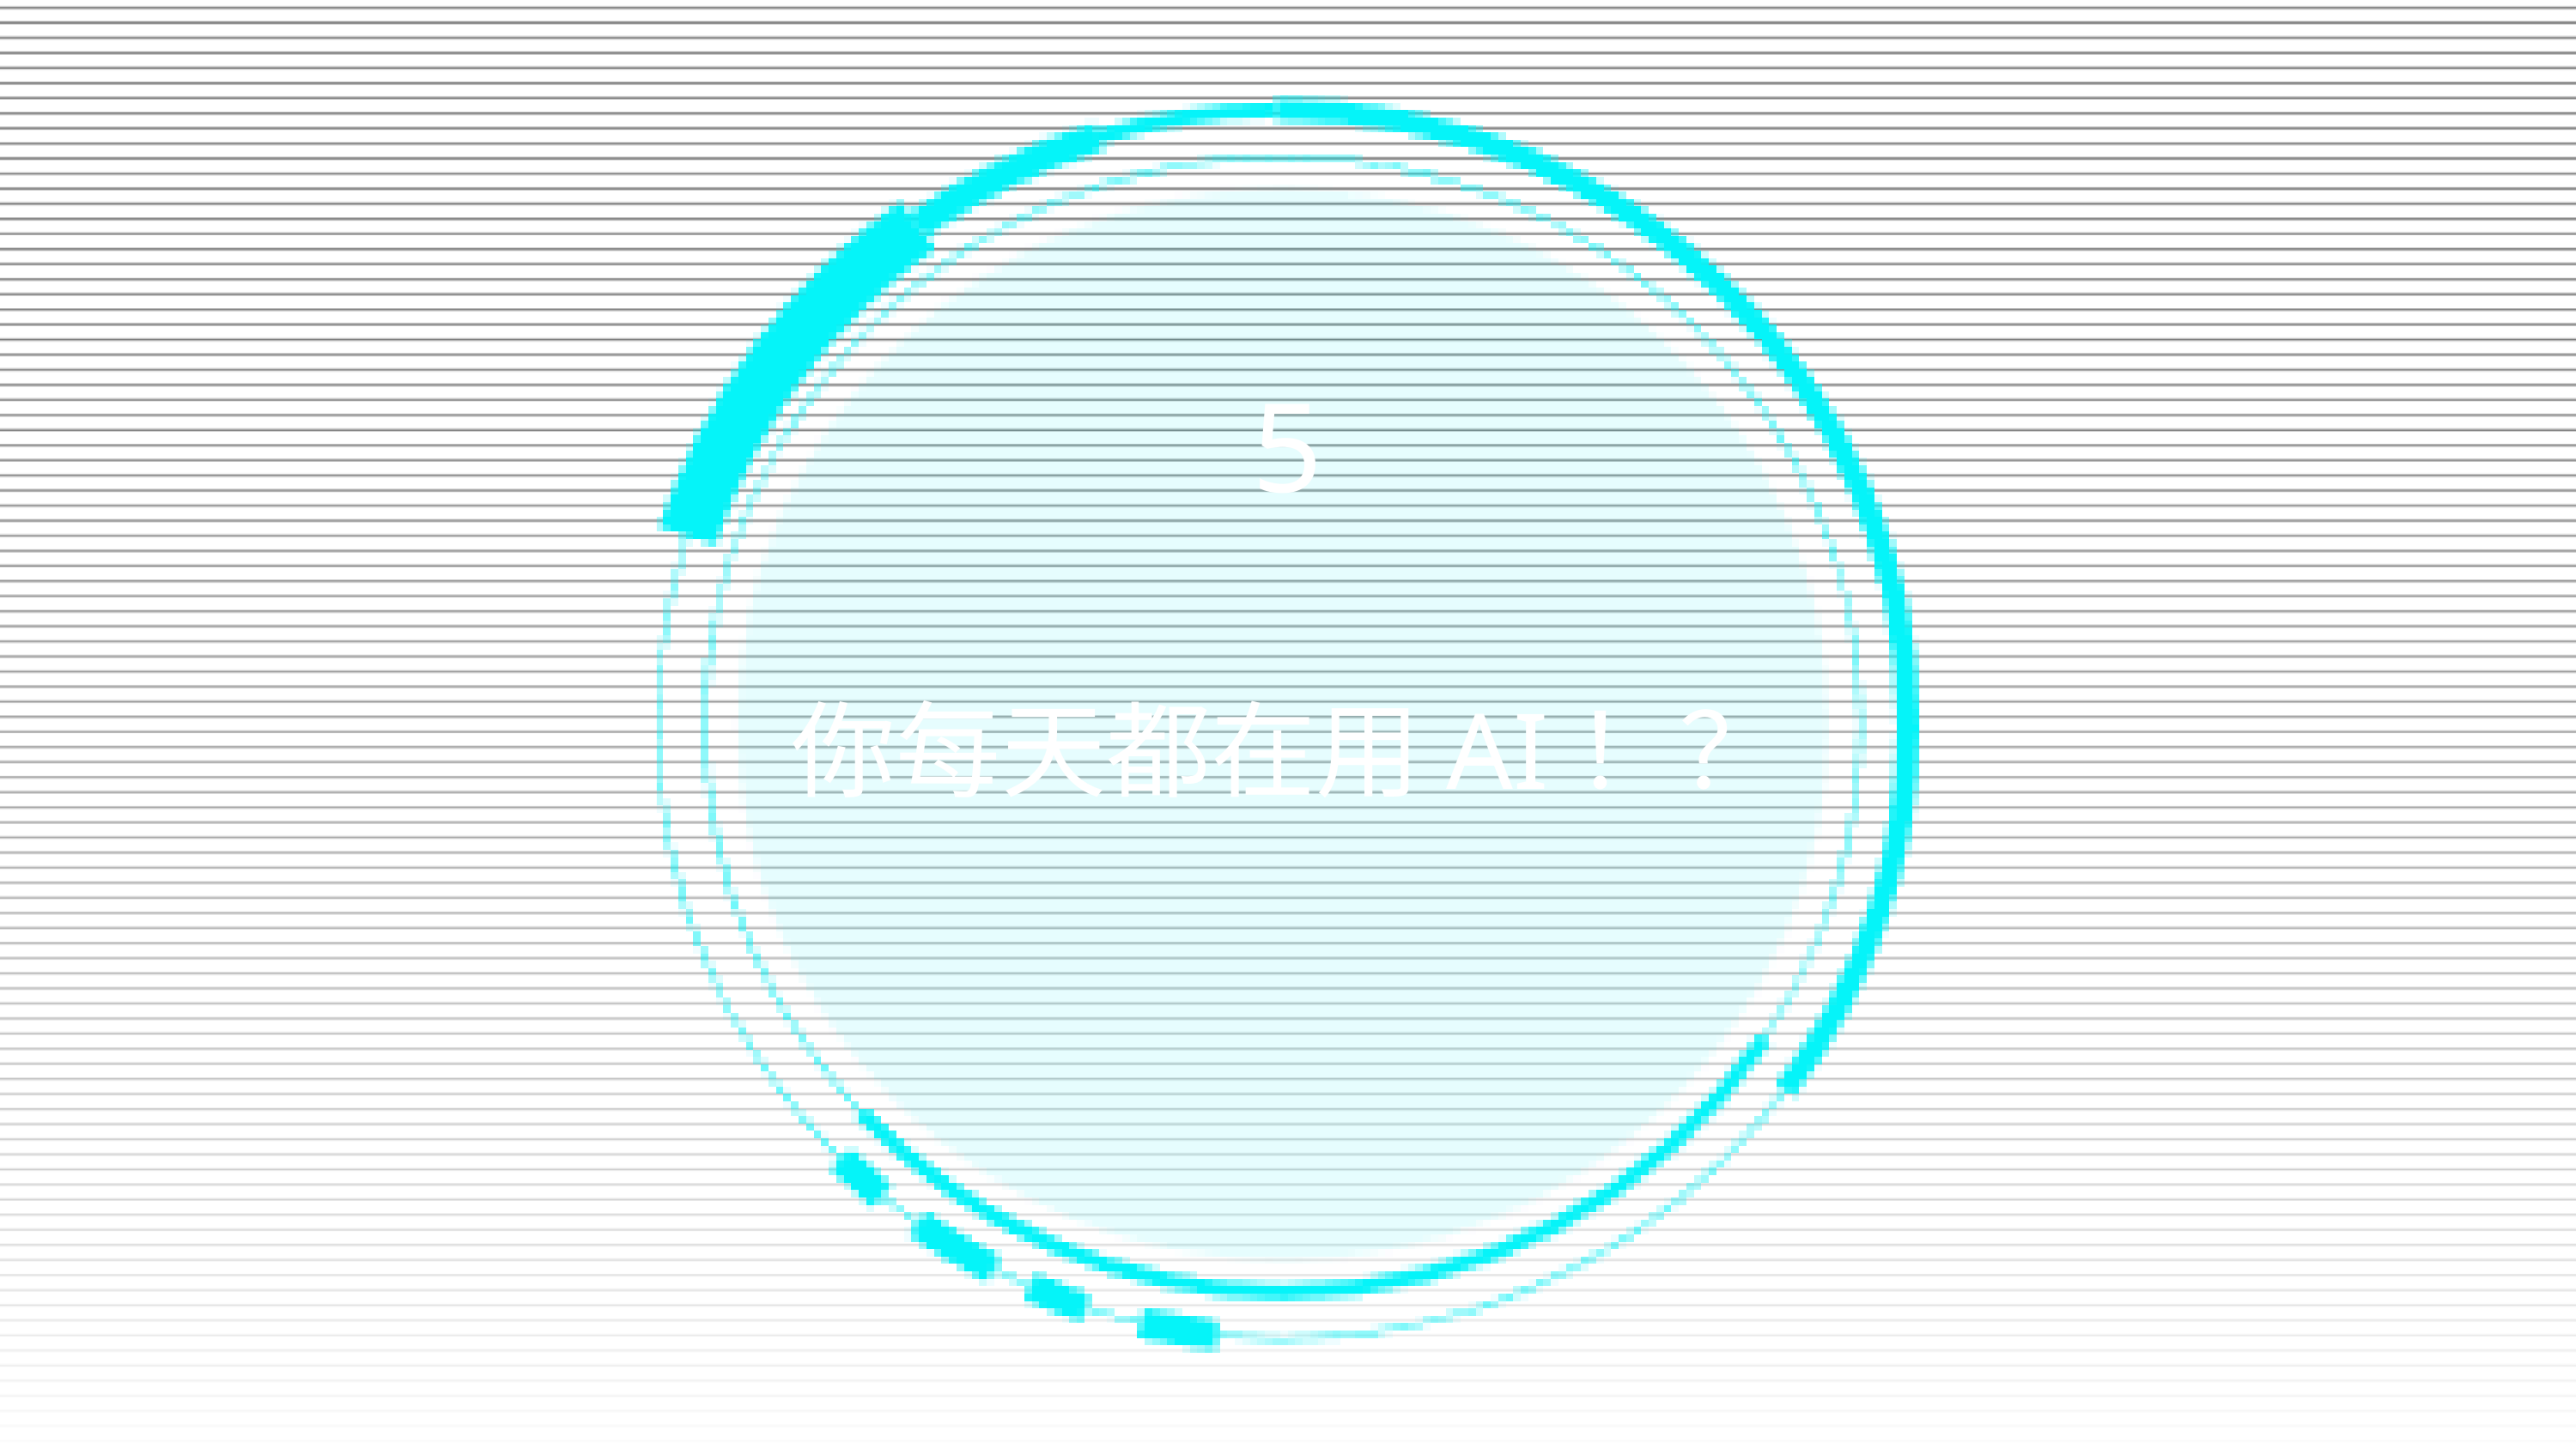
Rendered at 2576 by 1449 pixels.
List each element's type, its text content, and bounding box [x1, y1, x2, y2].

text_box [0, 0, 2576, 1449]
text_box 你每天都在用AI！？ [788, 663, 1788, 805]
text_box 5 [1222, 344, 1354, 512]
